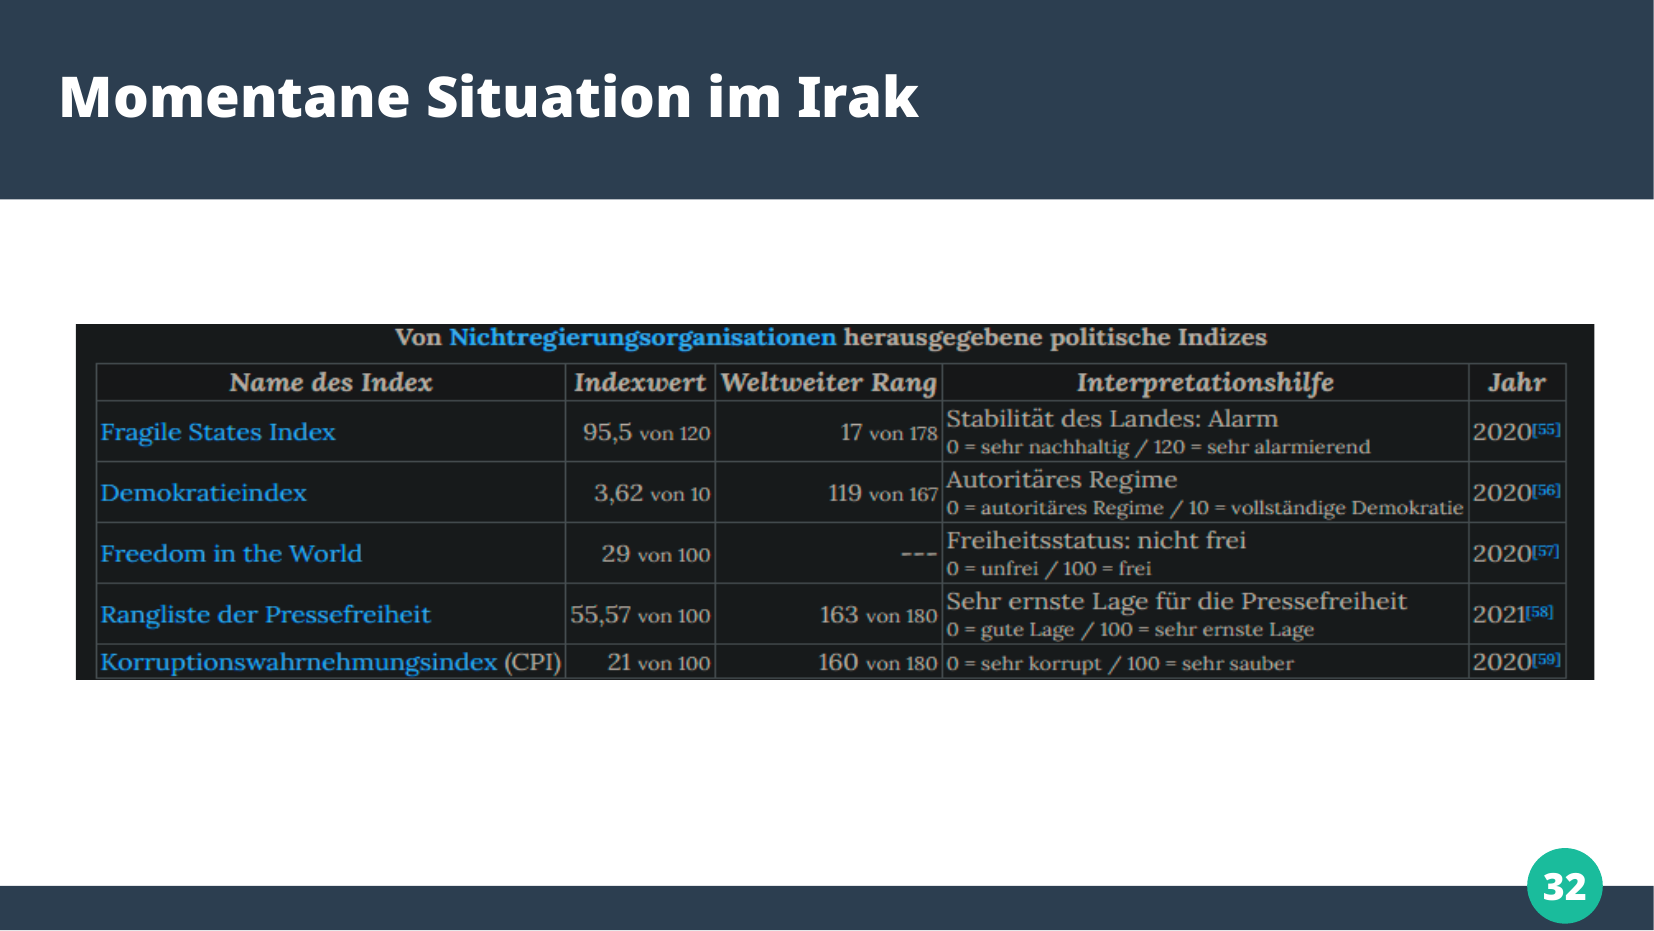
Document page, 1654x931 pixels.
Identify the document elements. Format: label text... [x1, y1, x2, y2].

picture [75, 324, 1595, 680]
title Momentane Situation im Irak [59, 37, 1595, 155]
